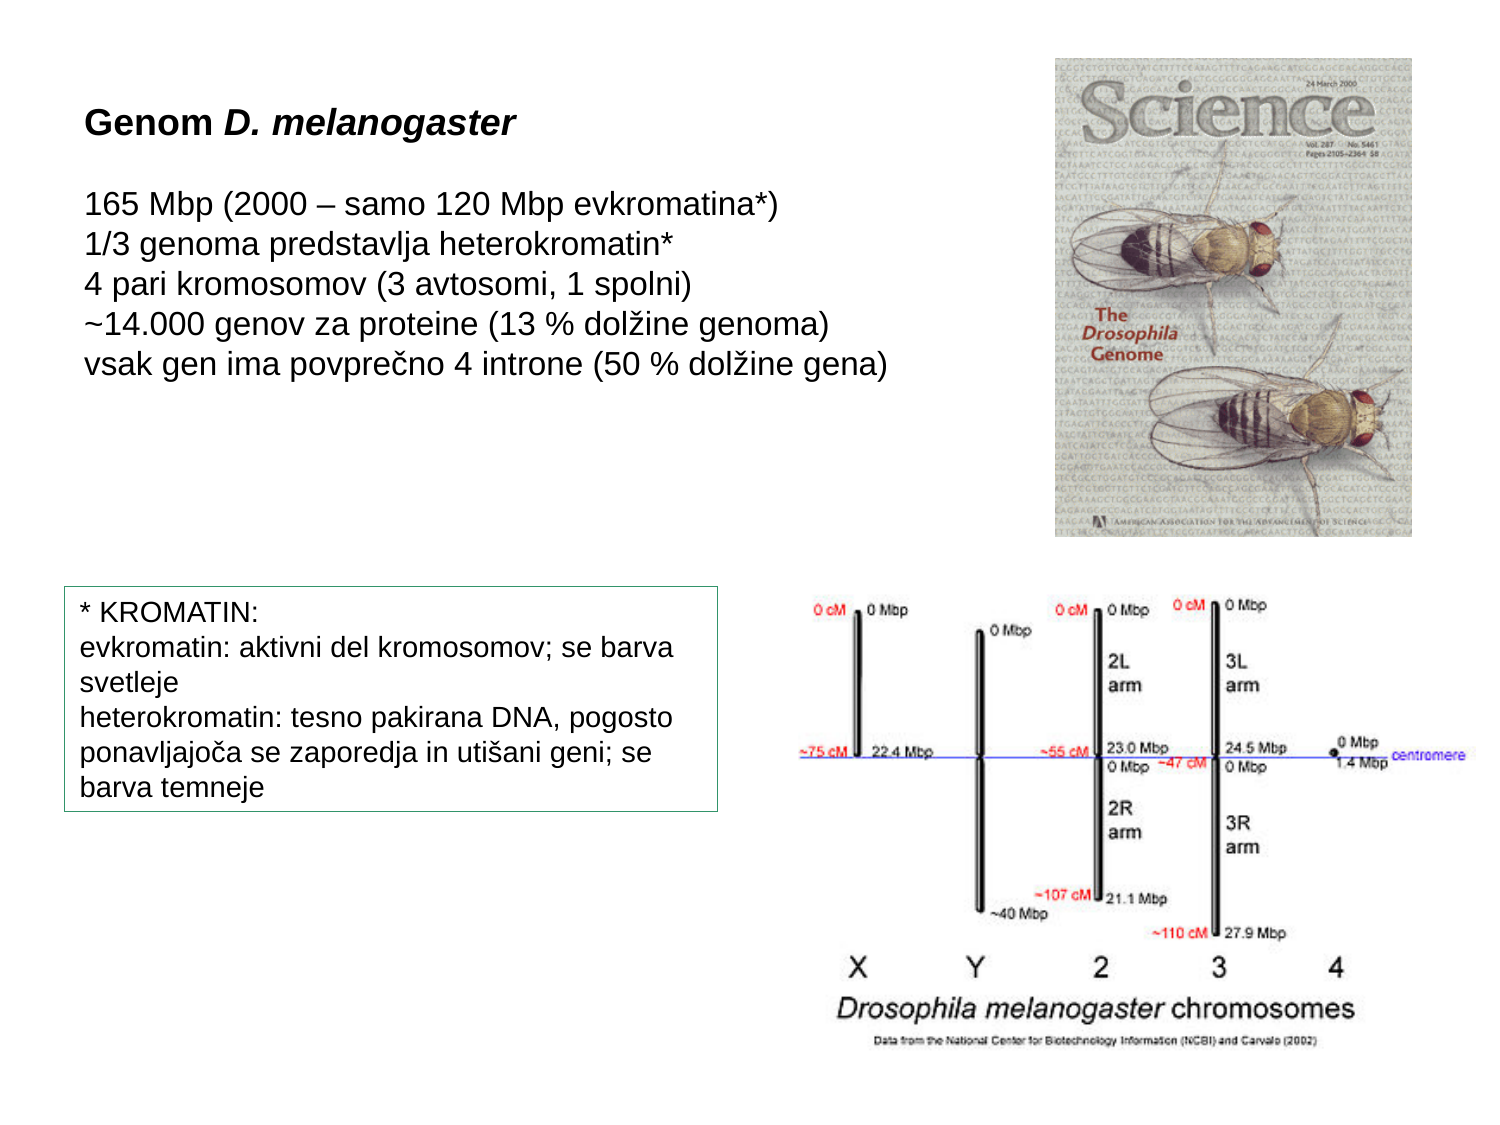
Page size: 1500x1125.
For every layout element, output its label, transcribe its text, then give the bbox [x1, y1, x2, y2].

picture [1055, 58, 1412, 537]
text_box Genom D. melanogaster 165 Mbp (2000 – samo 120 Mbp evkromatina*) 1/3 genoma predstavlja heterokromatin* 4 pari kromosomov (3 avtosomi, 1 spolni) ~14.000 genov za proteine (13 % dolžine genoma) vsak gen ima povprečno 4 introne (50 % dolžine gena) [69, 90, 905, 390]
text_box * KROMATIN: evkromatin: aktivni del kromosomov; se barva svetleje heterokromatin: tesno pakirana DNA, pogosto ponavljajoča se zaporedja in utišani geni; se barva temneje [64, 586, 718, 812]
picture [785, 581, 1476, 1061]
